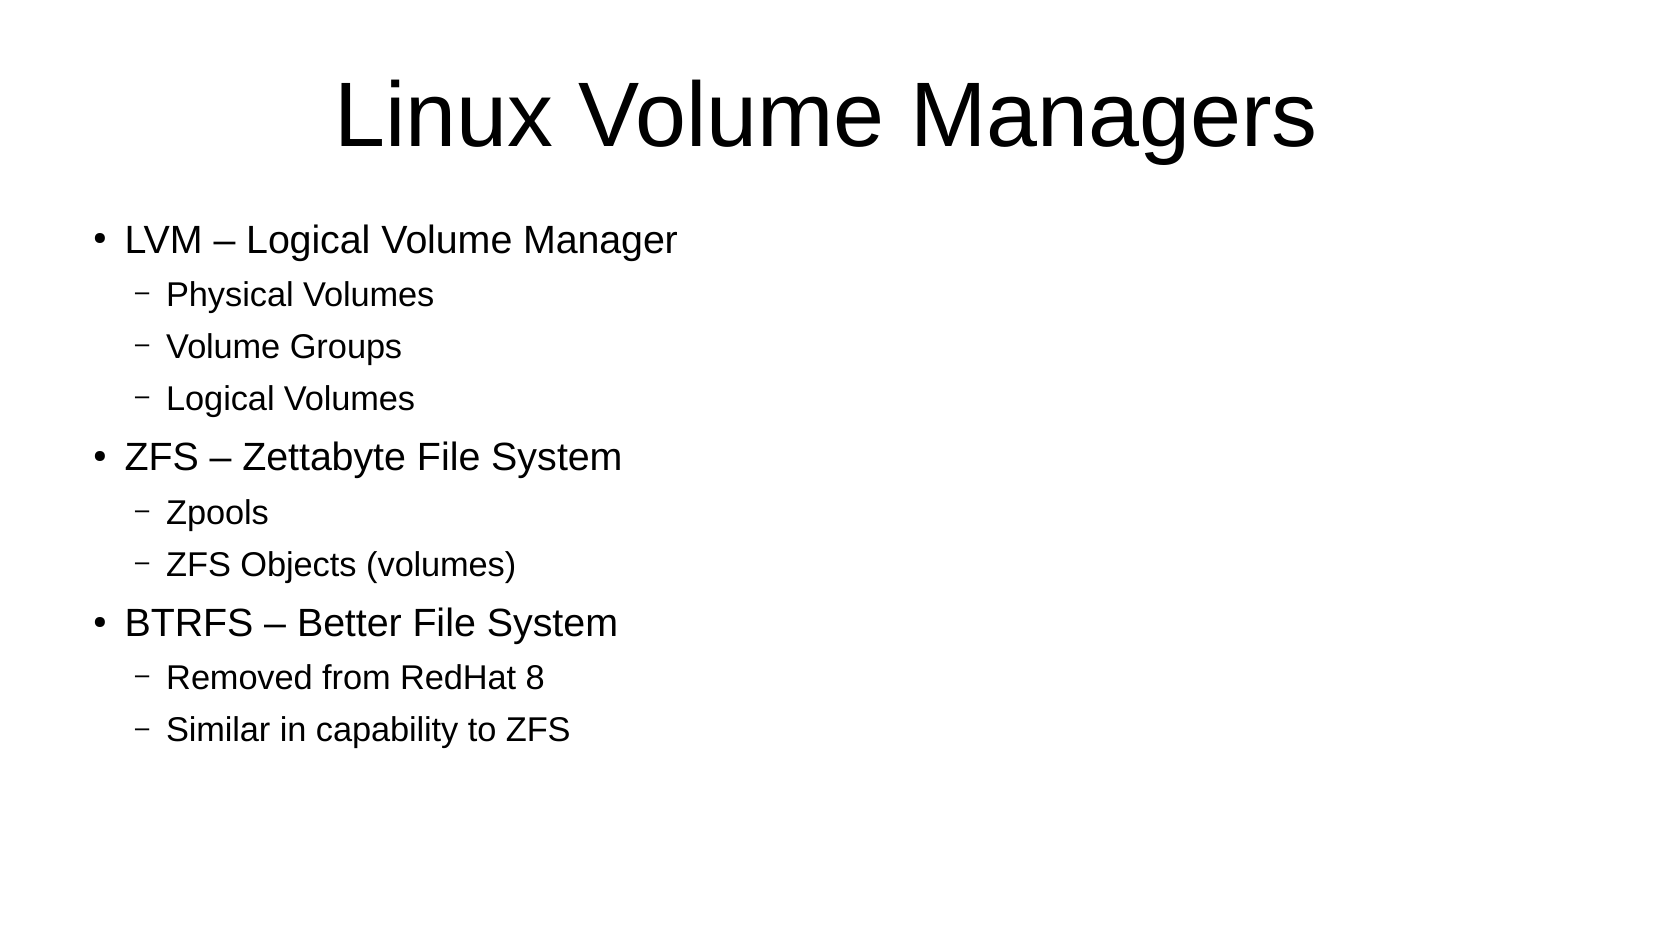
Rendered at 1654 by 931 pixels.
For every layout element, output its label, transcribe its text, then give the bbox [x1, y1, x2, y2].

title Linux Volume Managers [82, 37, 1571, 193]
list LVM – Logical Volume Manager Physical Volumes Volume Groups Logical Volumes ZFS – Zettabyte File System Zpools ZFS Objects (volumes) BTRFS – Better File System Removed from RedHat 8 Similar in capability to ZFS [82, 217, 1571, 758]
